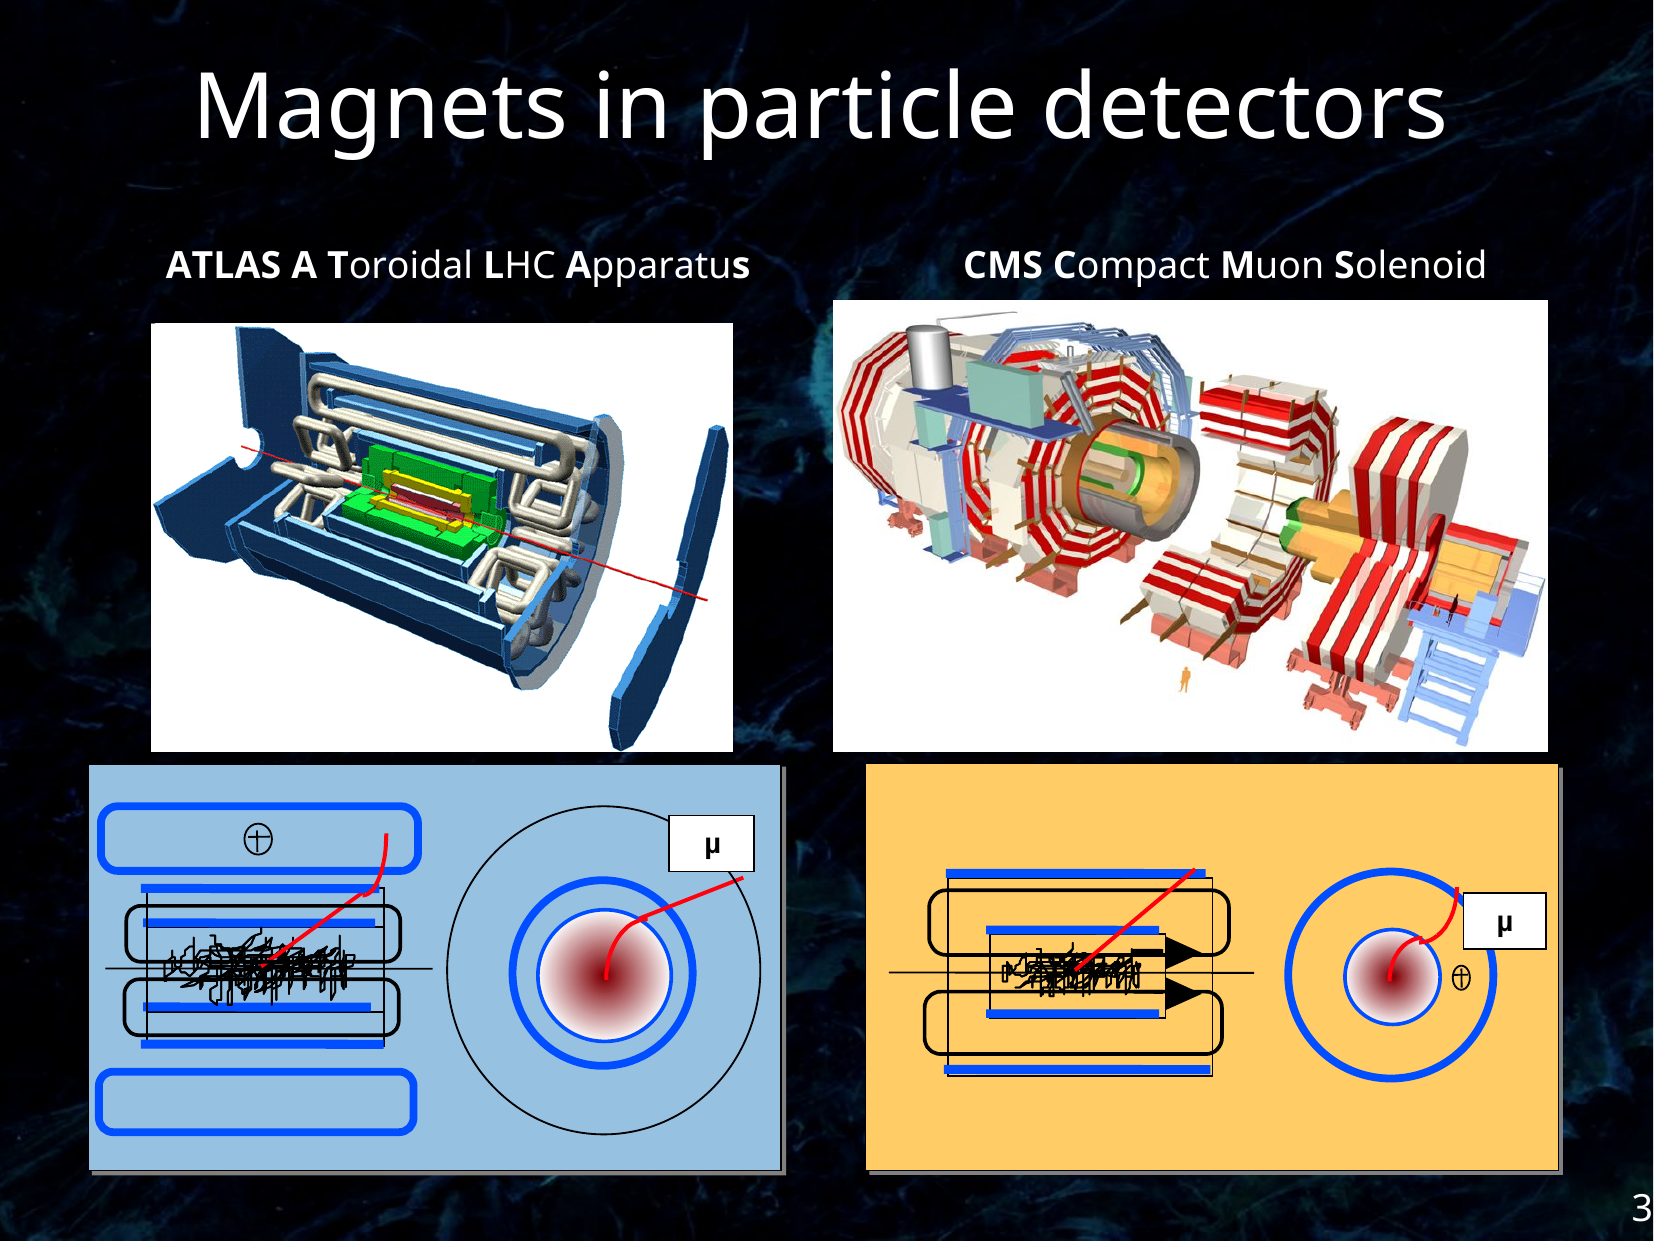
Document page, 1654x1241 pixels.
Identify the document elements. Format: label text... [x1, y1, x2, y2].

text_box µ [1496, 904, 1514, 938]
text_box CMS Compact Muon Solenoid [963, 238, 1488, 290]
text_box µ [704, 827, 722, 861]
text_box [88, 763, 787, 1176]
text_box ATLAS A Toroidal LHC Apparatus [165, 238, 751, 290]
picture [0, 0, 1654, 1241]
title Magnets in particle detectors [77, 29, 1566, 178]
text_box [865, 763, 1563, 1175]
